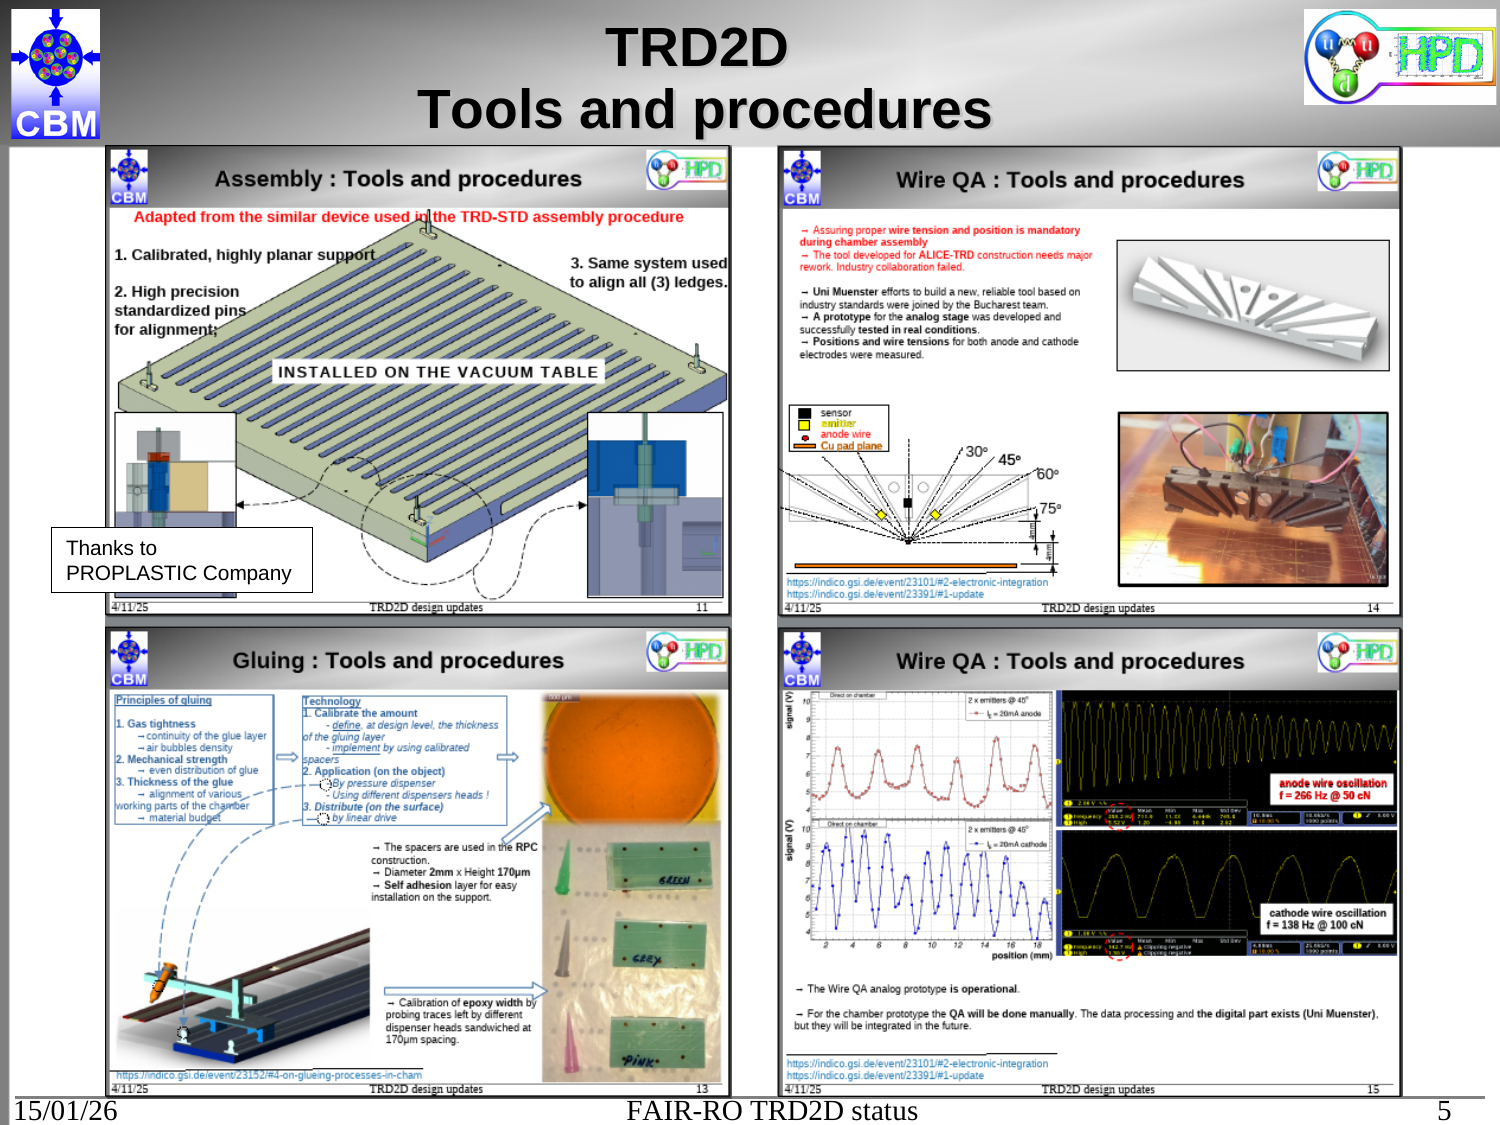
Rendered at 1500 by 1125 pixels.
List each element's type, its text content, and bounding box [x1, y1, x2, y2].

title TRD2D Tools and procedures [120, 12, 1291, 144]
picture [0, 0, 1500, 1125]
text_box Thanks to PROPLASTIC Company [51, 527, 313, 593]
